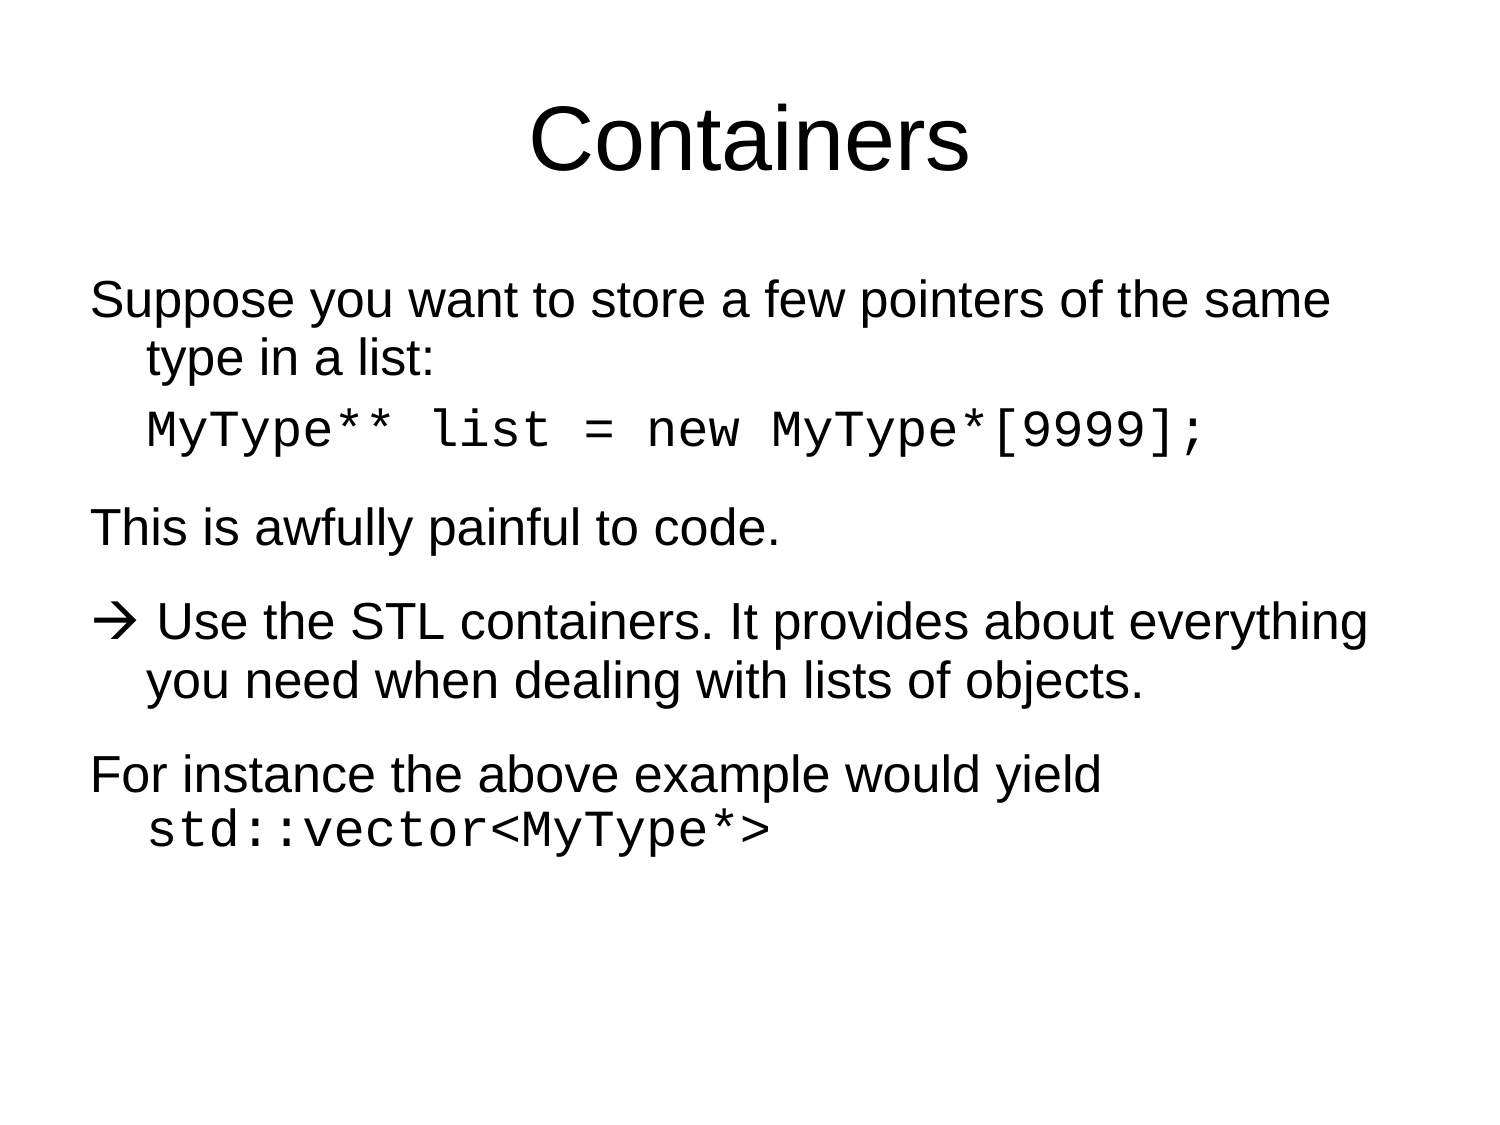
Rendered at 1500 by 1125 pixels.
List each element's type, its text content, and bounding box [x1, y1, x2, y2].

list Suppose you want to store a few pointers of the same type in a list: MyType** list = new MyType*[9999]; This is awfully painful to code.  Use the STL containers. It provides about everything you need when dealing with lists of objects. For instance the above example would yield std::vector<MyType*> [75, 262, 1426, 1006]
title Containers [75, 45, 1426, 233]
